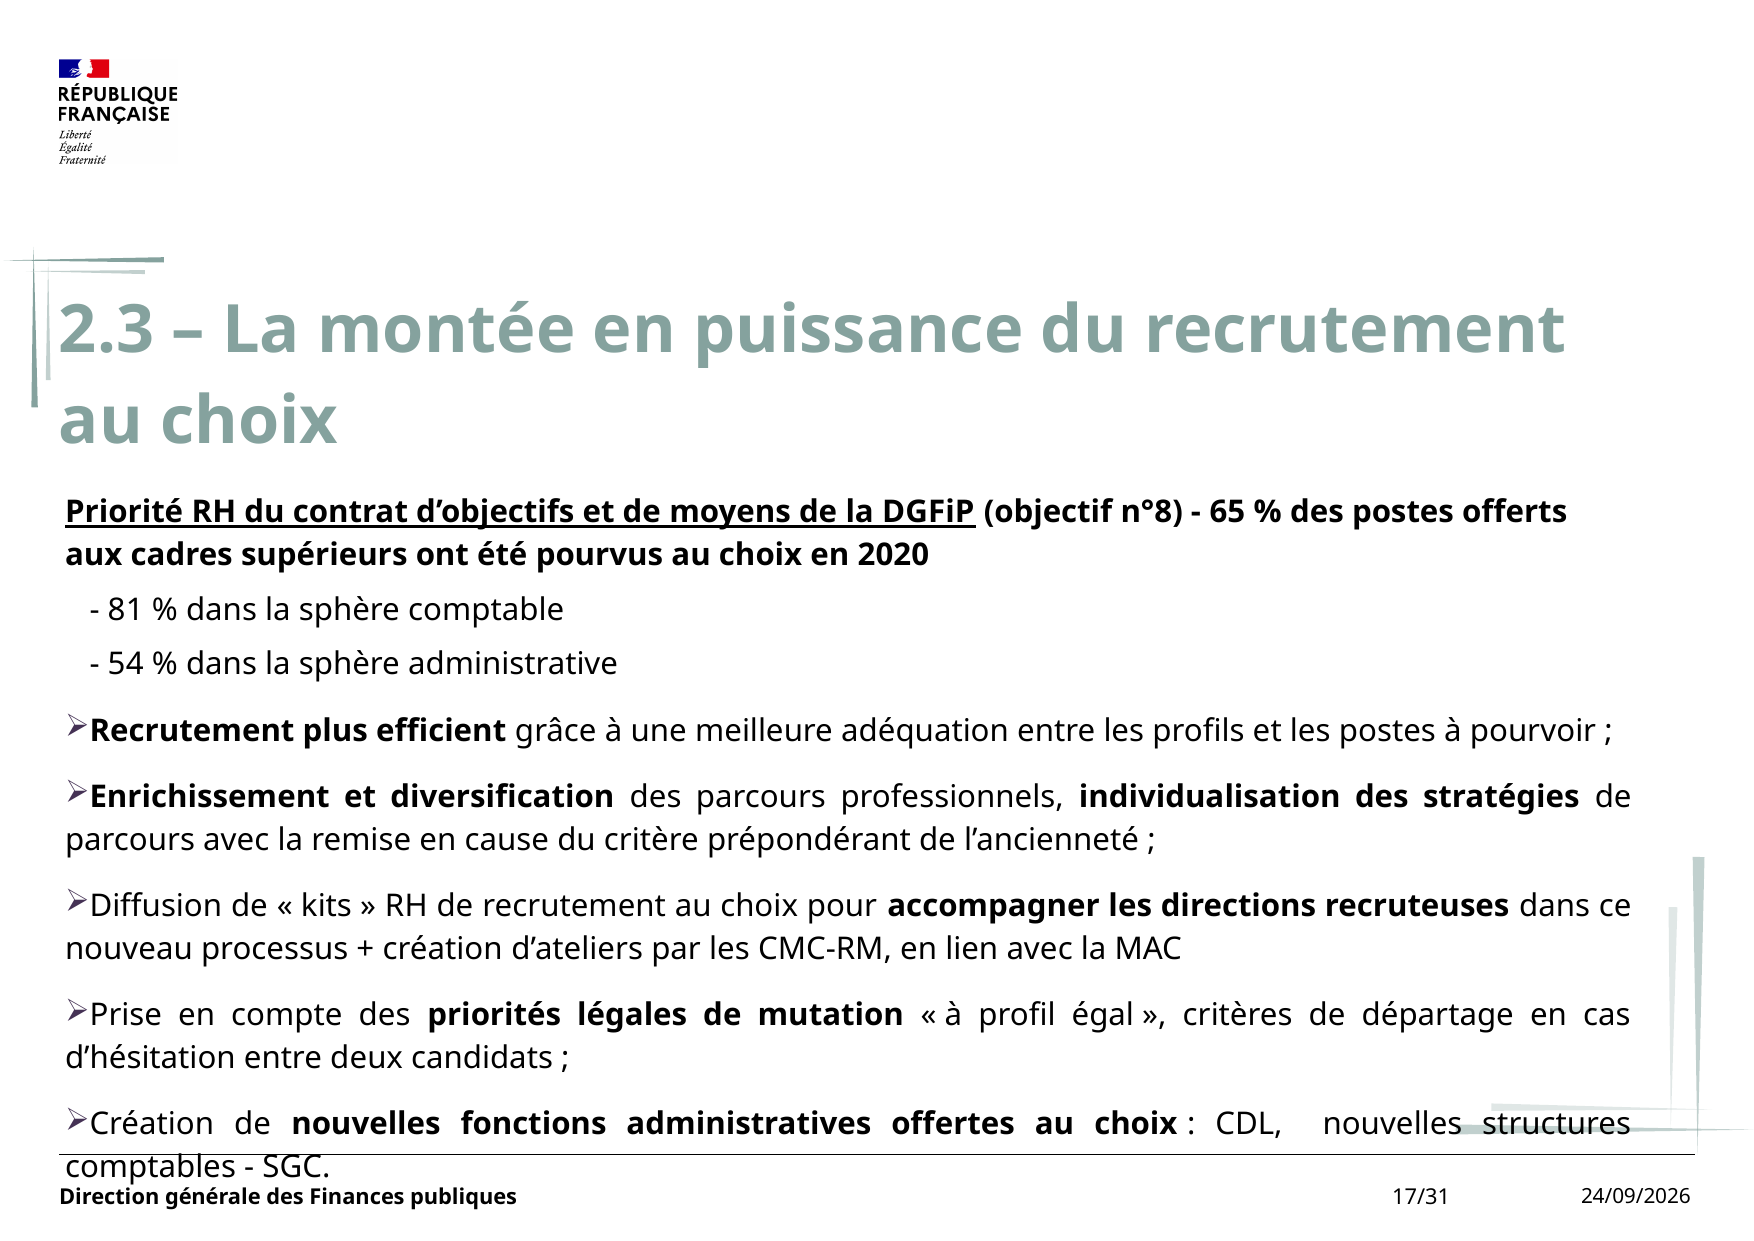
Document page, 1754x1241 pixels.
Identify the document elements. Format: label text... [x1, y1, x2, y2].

list 2.3 – La montée en puissance du recrutement au choix [59, 281, 1667, 1241]
text_box Priorité RH du contrat d’objectifs et de moyens de la DGFiP (objectif n°8) - 65 % des postes offerts aux cadres supérieurs ont été pourvus au choix en 2020 - 81 % dans la sphère comptable - 54 % dans la sphère administrative Recrutement plus efficient grâce à une meilleure adéquation entre les profils et les postes à pourvoir ; Enrichissement et diversification des parcours professionnels, individualisation des stratégies de parcours avec la remise en cause du critère prépondérant de l’ancienneté ; Diffusion de « kits » RH de recrutement au choix pour accompagner les directions recruteuses dans ce nouveau processus + création d’ateliers par les CMC-RM, en lien avec la MAC Prise en compte des priorités légales de mutation « à profil égal », critères de départage en cas d’hésitation entre deux candidats ; Création de nouvelles fonctions administratives offertes au choix : CDL, nouvelles structures comptables - SGC. [50, 481, 1647, 1225]
picture [59, 59, 178, 164]
